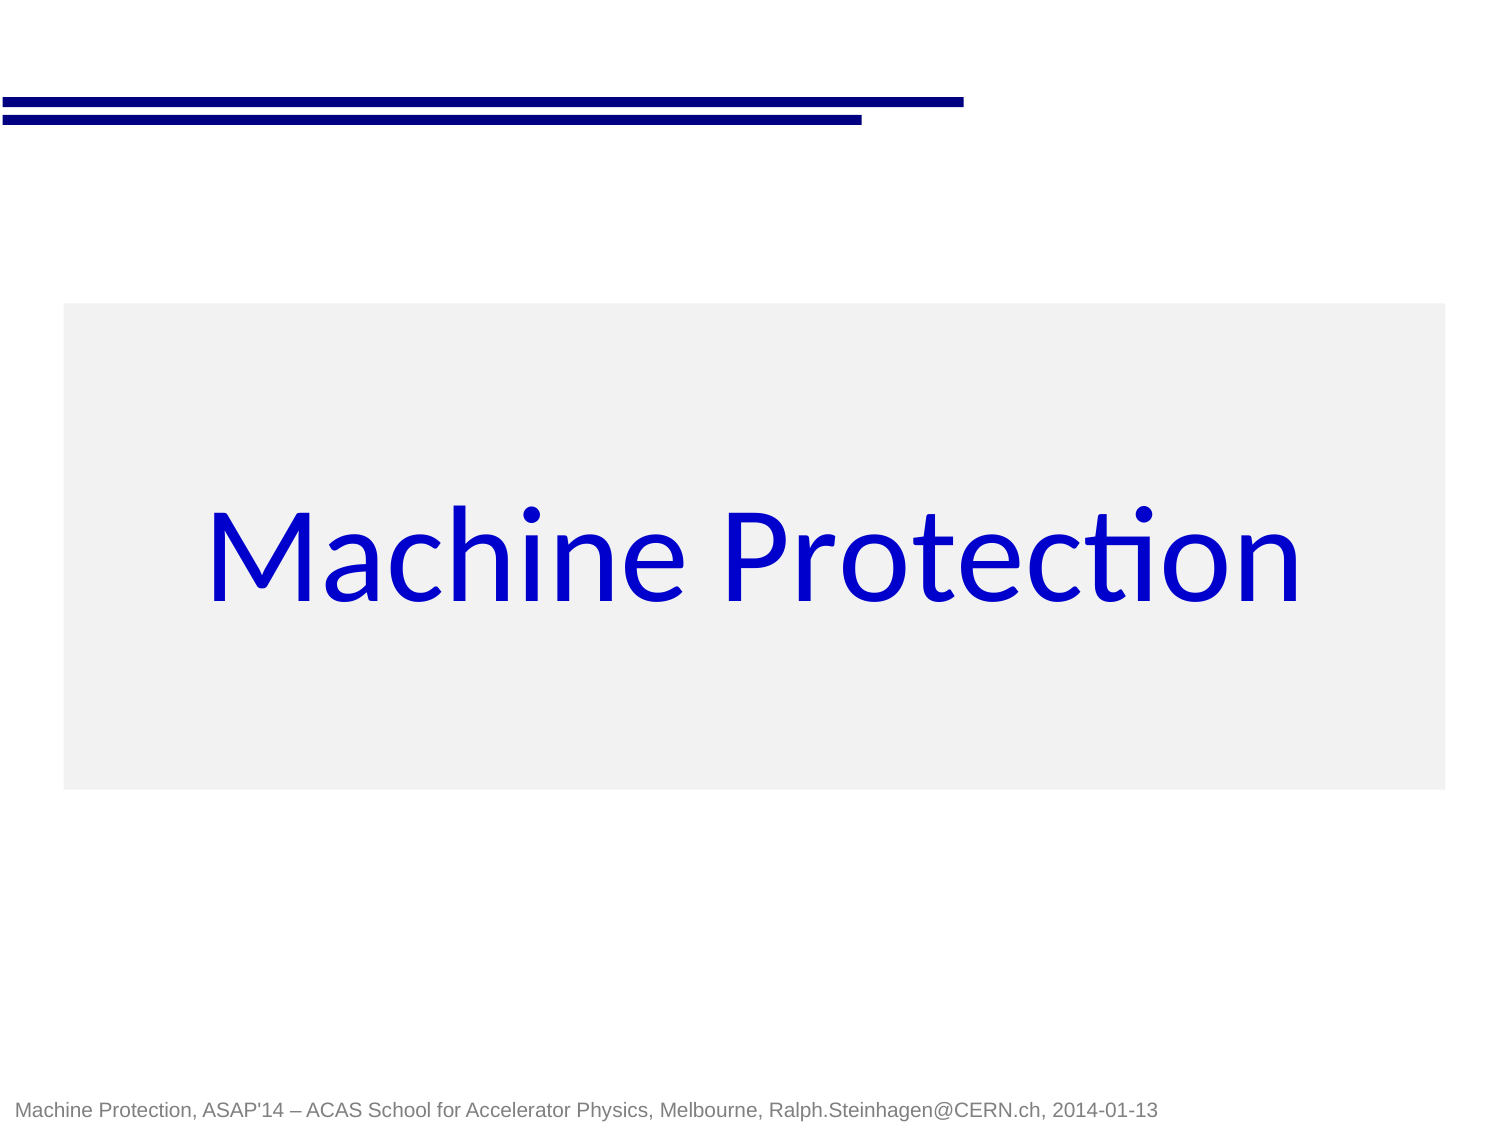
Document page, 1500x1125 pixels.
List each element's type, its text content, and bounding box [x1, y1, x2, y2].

title Machine Protection [63, 303, 1446, 790]
